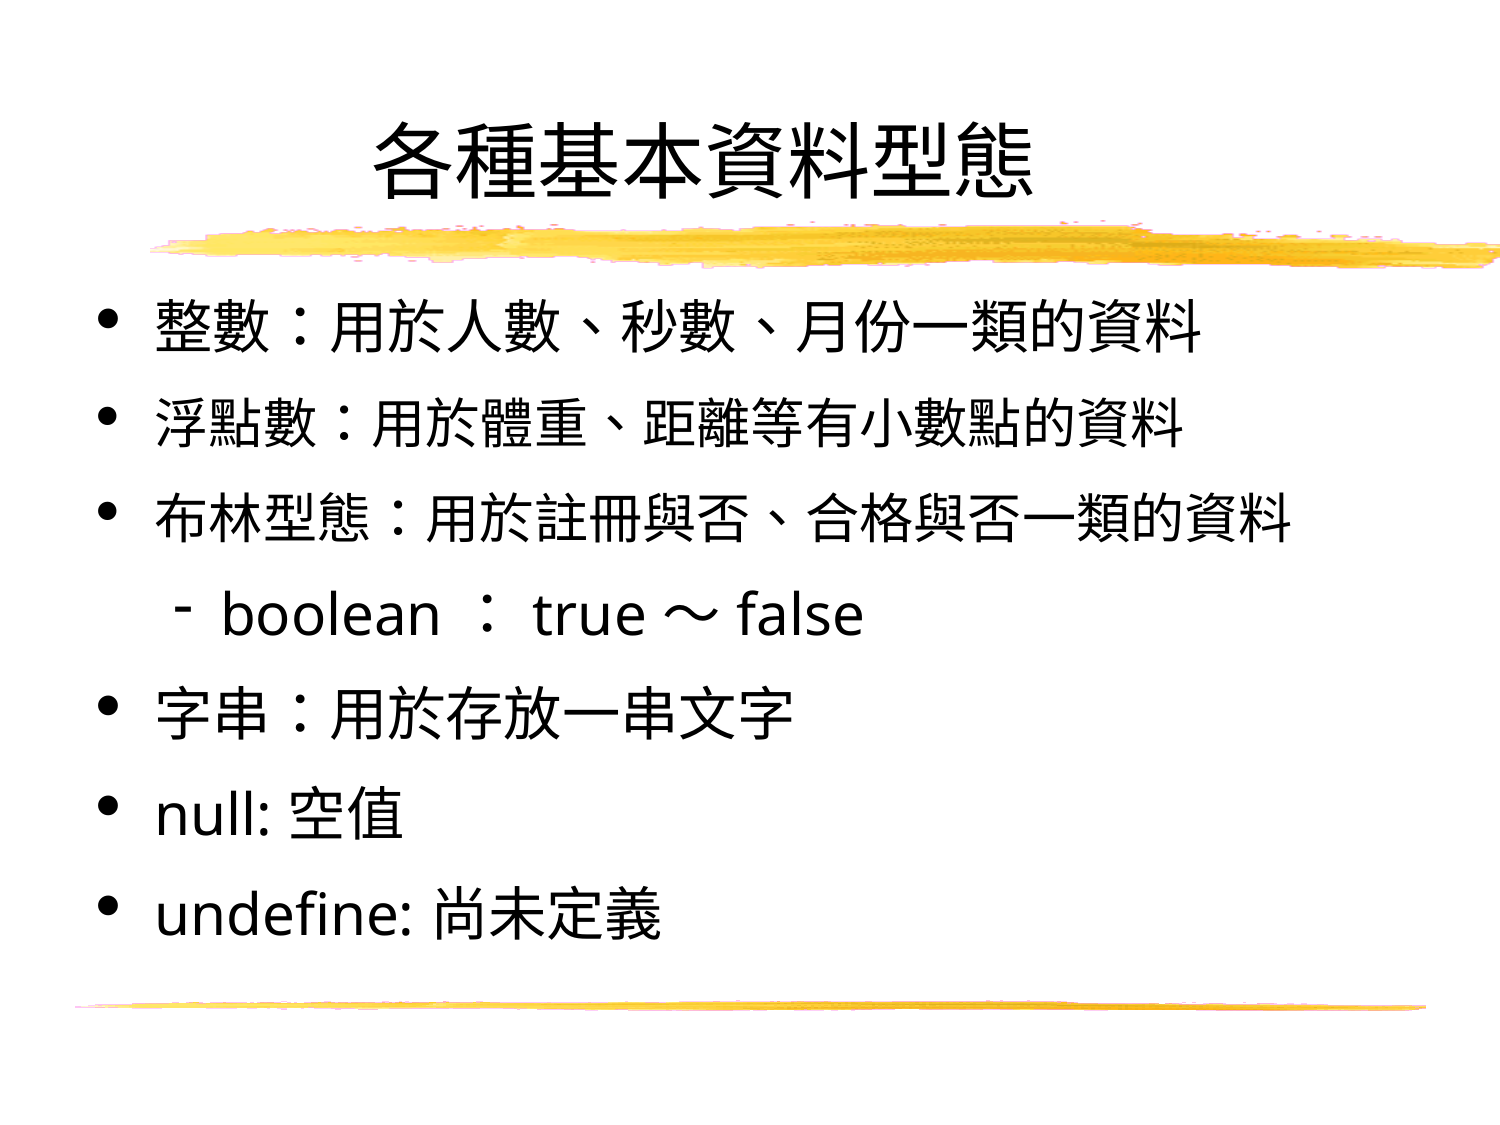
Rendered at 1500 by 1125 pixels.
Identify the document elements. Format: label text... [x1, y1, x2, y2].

picture [75, 999, 1426, 1013]
picture [150, 215, 1500, 272]
title 各種基本資料型態 [66, 37, 1342, 225]
list 整數：用於人數、秒數、月份一類的資料 浮點數：用於體重、距離等有小數點的資料 布林型態：用於註冊與否、合格與否一類的資料 boolean：true～false 字串：用於存放一串文字 null:空值 undefine:尚未定義 [83, 272, 1500, 961]
